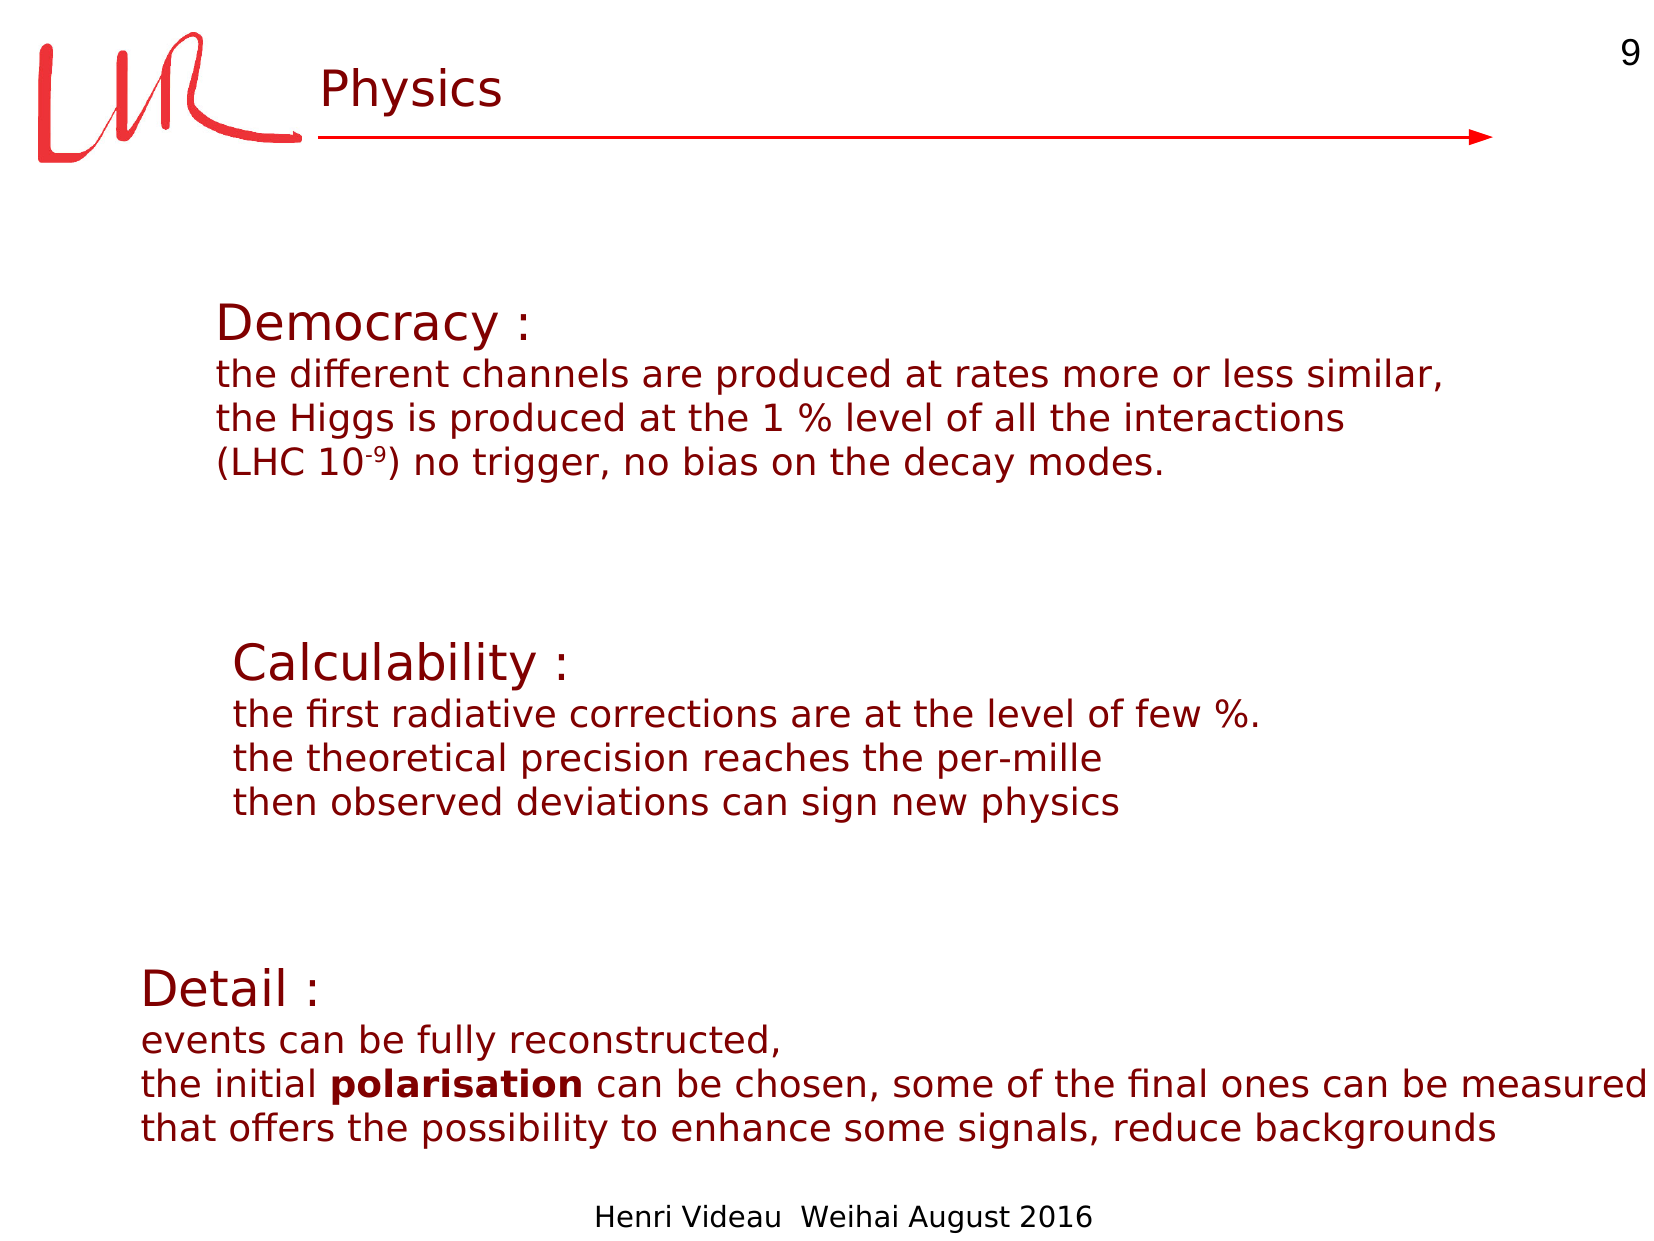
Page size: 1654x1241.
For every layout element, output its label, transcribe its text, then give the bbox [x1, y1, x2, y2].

text_box Detail : events can be fully reconstructed, the initial polarisation can be chosen, some of the final ones can be measured that offers the possibility to enhance some signals, reduce backgrounds [140, 959, 1648, 1151]
text_box Calculability : the first radiative corrections are at the level of few %. the theoretical precision reaches the per-mille then observed deviations can sign new physics [232, 633, 1266, 825]
text_box Democracy : the different channels are produced at rates more or less similar, the Higgs is produced at the 1 % level of all the interactions (LHC 10-9) no trigger, no bias on the decay modes. [215, 293, 1446, 486]
picture [38, 32, 302, 163]
